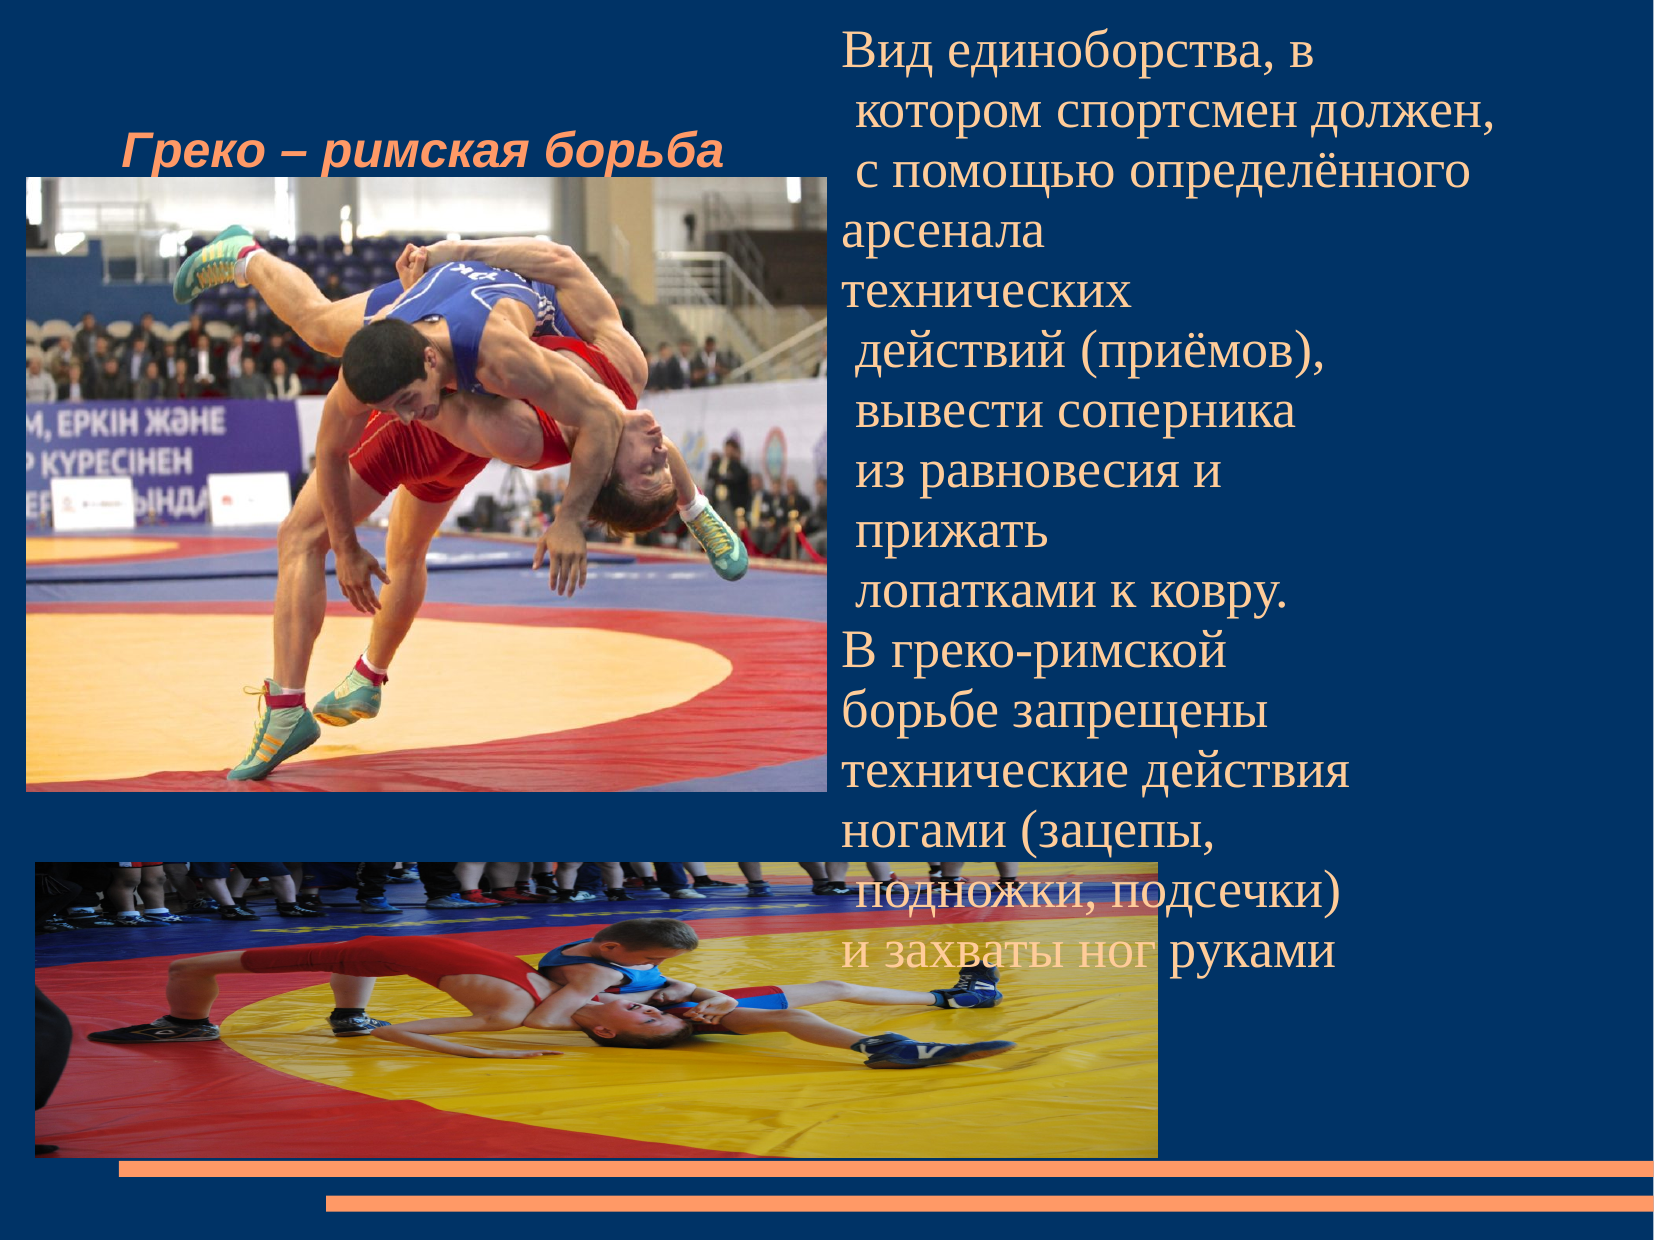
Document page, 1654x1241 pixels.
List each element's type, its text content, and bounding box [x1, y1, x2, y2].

picture [26, 177, 826, 792]
picture [35, 862, 1158, 1158]
title Греко – римская борьба [121, 46, 826, 177]
text_box Вид единоборства, в котором спортсмен должен, с помощью определённого арсенала технических действий (приёмов), вывести соперника из равновесия и прижать лопатками к ковру. В греко-римской борьбе запрещены технические действия ногами (зацепы, подножки, подсечки) и захваты ног руками [826, 11, 1632, 1114]
